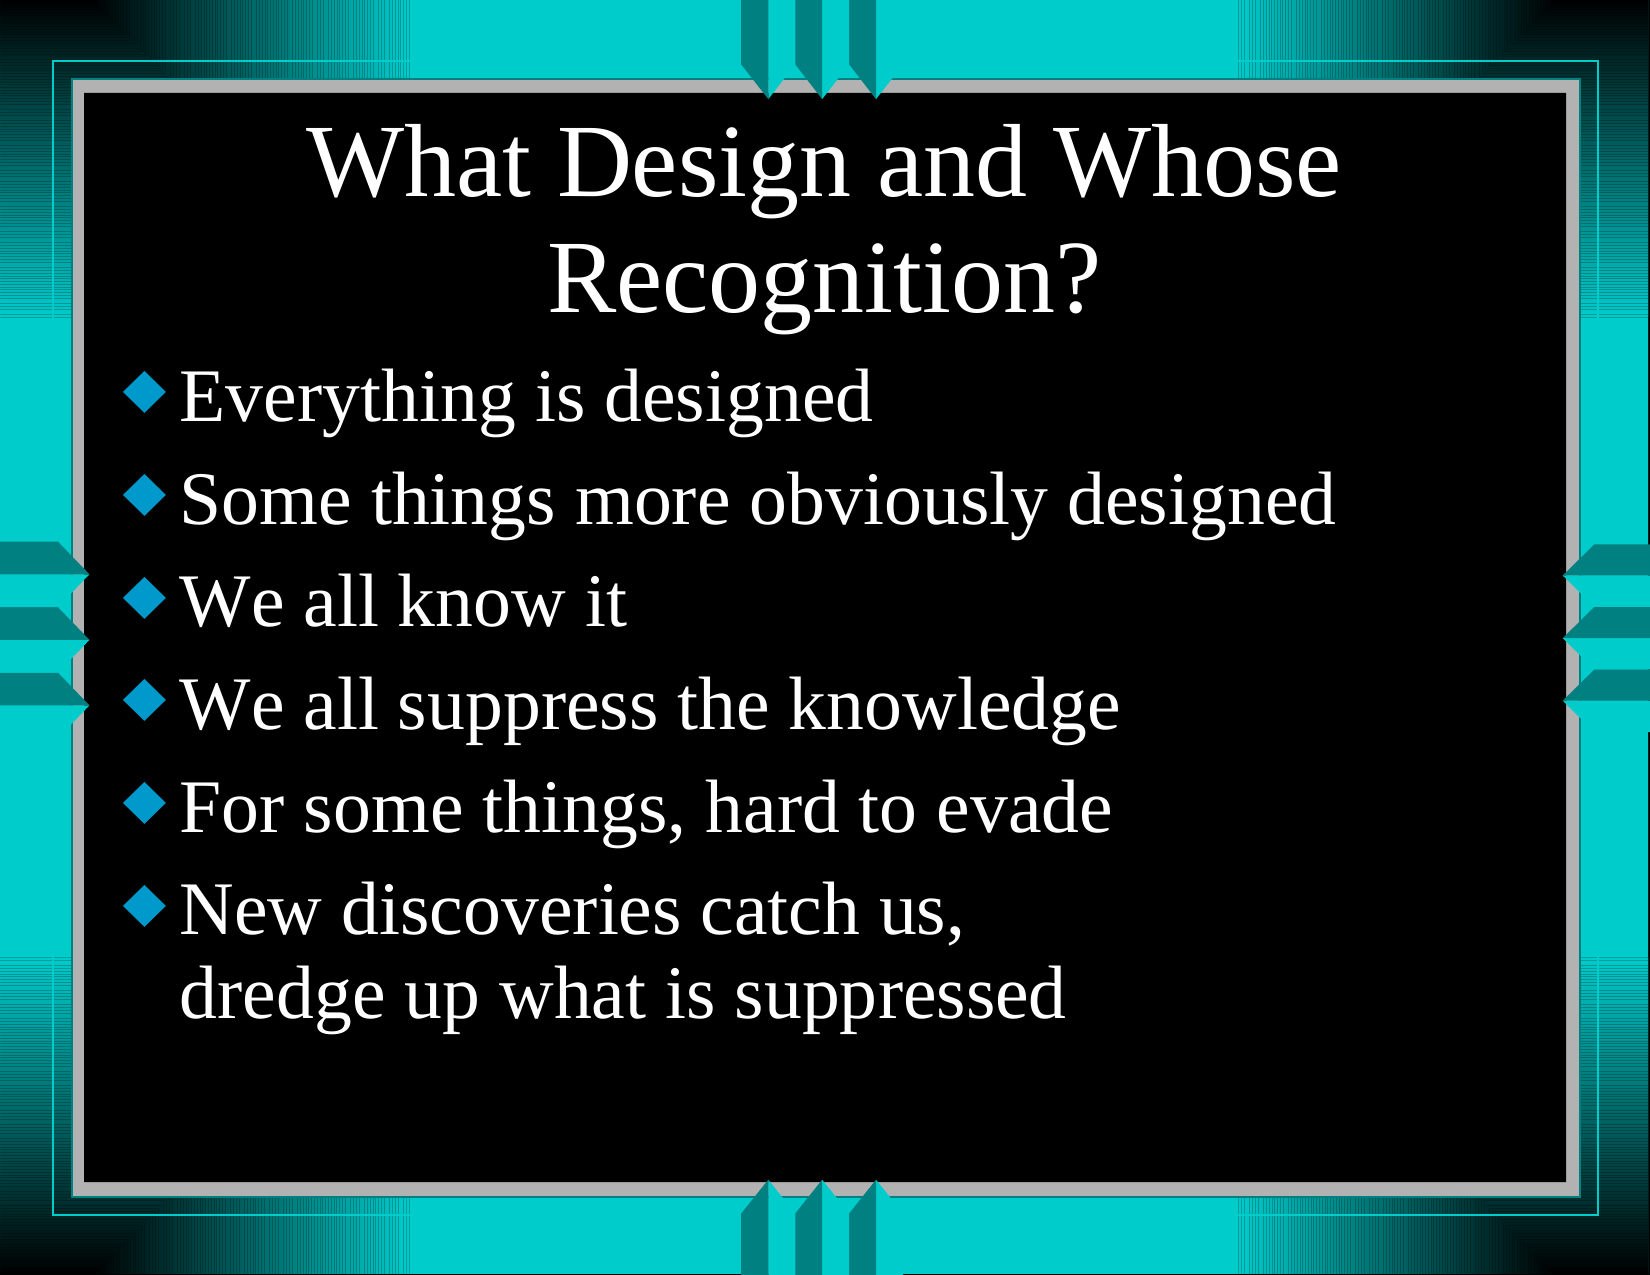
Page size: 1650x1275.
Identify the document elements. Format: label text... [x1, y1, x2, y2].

list Everything is designed Some things more obviously designed We all know it We all suppress the knowledge For some things, hard to evade New discoveries catch us, dredge up what is suppressed [123, 354, 1527, 1120]
title What Design and Whose Recognition? [123, 88, 1527, 350]
